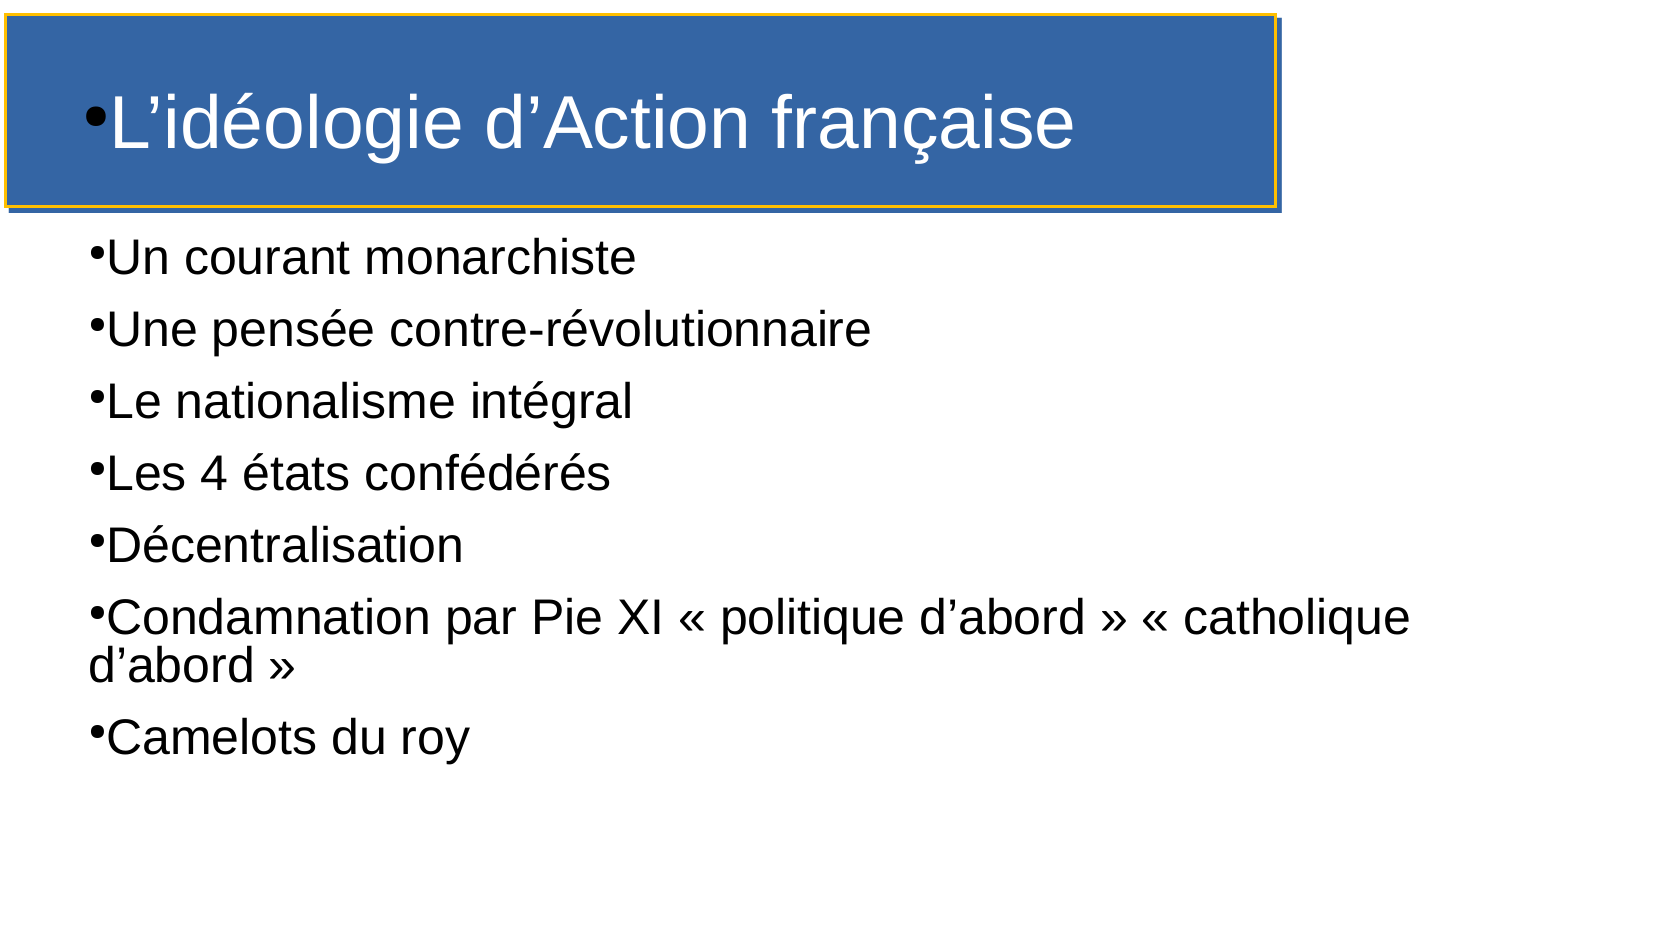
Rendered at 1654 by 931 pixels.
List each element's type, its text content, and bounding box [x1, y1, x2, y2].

list Un courant monarchiste Une pensée contre-révolutionnaire Le nationalisme intégral Les 4 états confédérés Décentralisation Condamnation par Pie XI « politique d’abord » « catholique d’abord » Camelots du roy [88, 236, 1565, 798]
title L’idéologie d’Action française [82, 44, 1235, 192]
